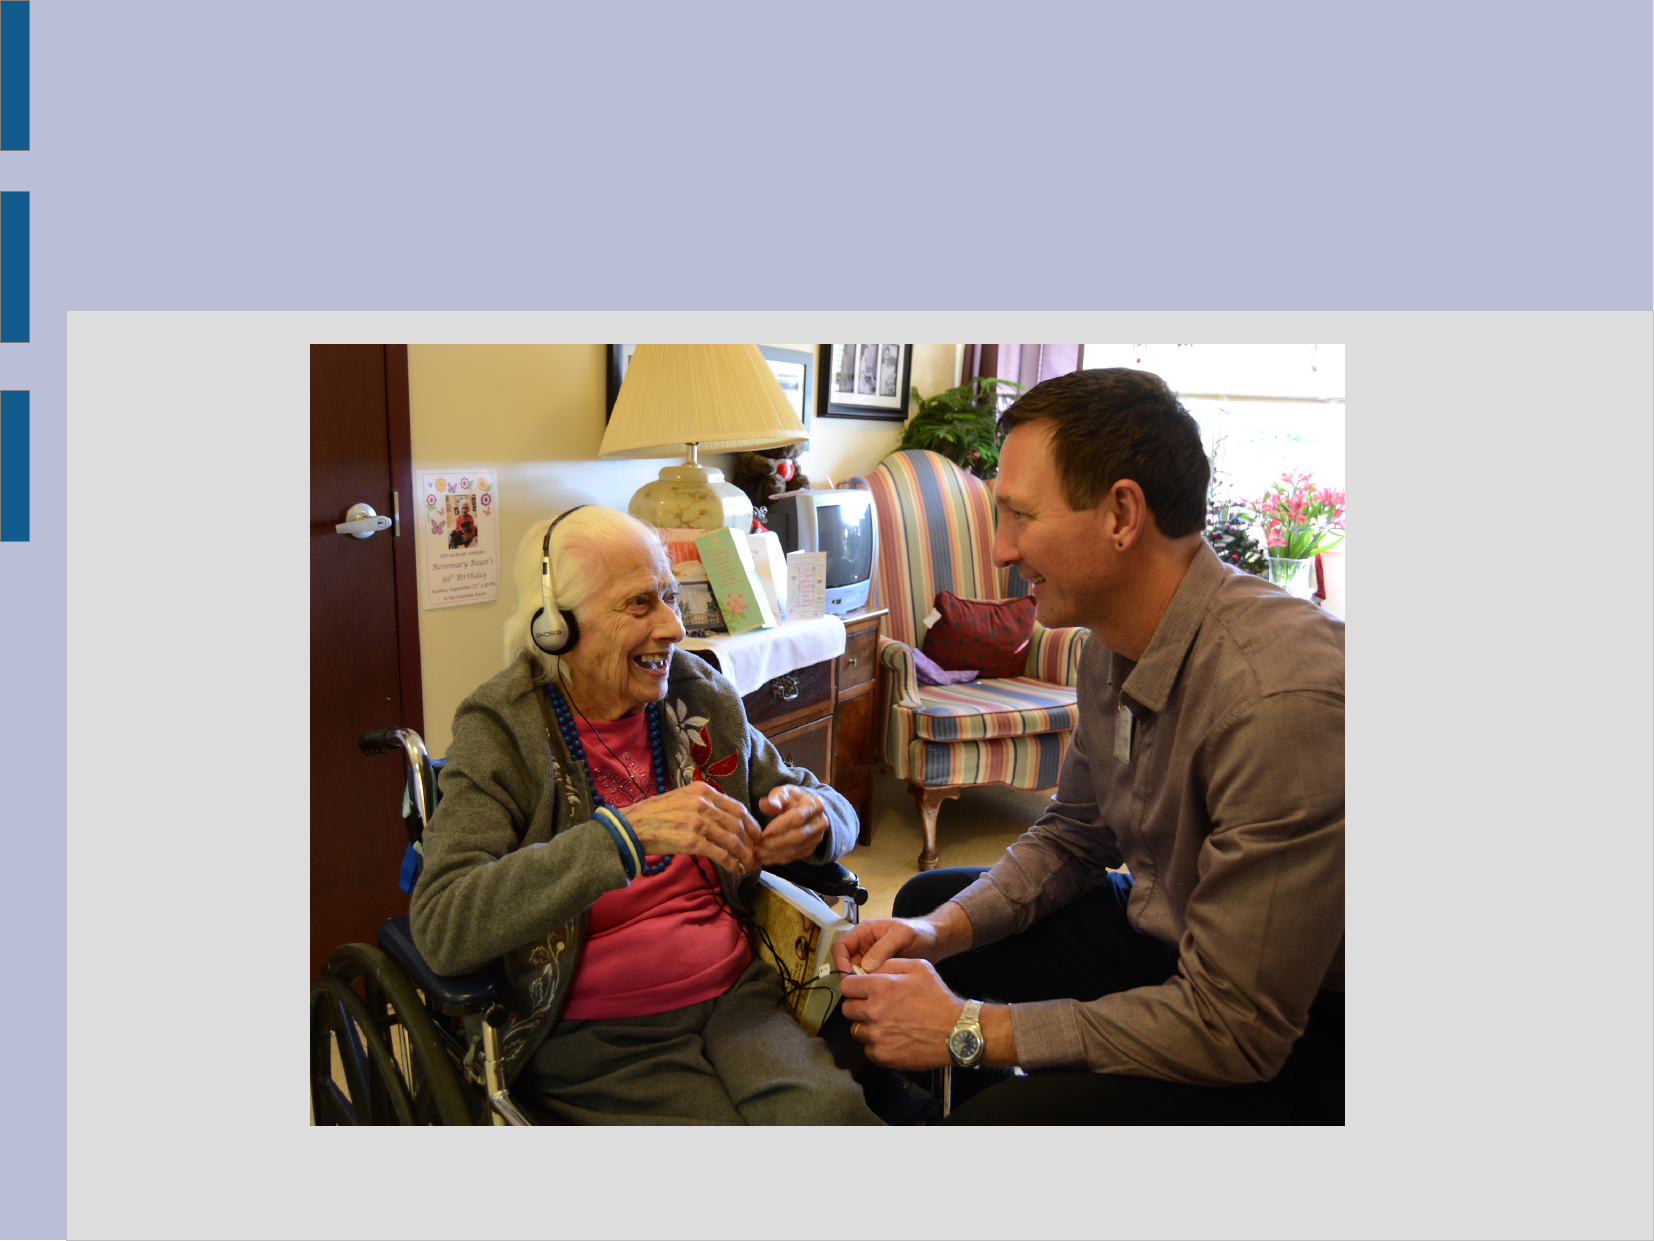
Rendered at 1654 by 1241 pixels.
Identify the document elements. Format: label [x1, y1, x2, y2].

picture [310, 344, 1345, 1126]
